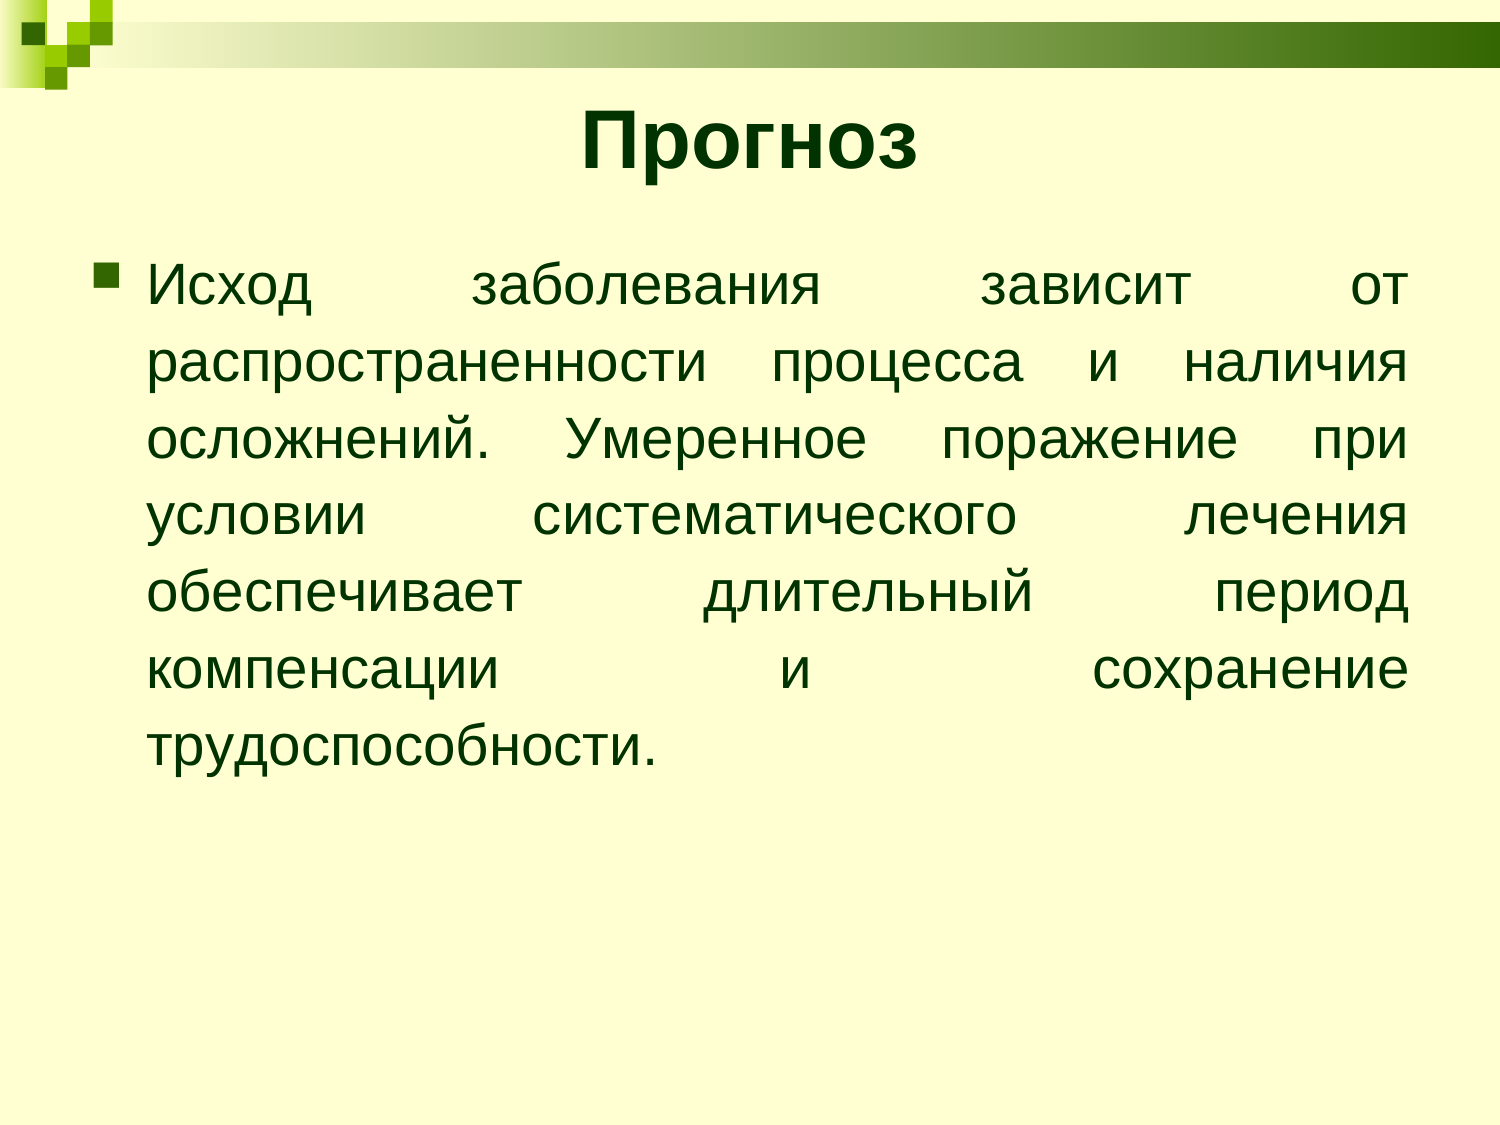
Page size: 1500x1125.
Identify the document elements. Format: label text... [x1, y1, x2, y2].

title Прогноз [75, 74, 1426, 197]
list Исход заболевания зависит от распространенности процесса и наличия осложнений. Умеренное поражение при условии систематического лечения обеспечивает длительный период компенсации и сохранение трудоспособности. [75, 231, 1426, 963]
